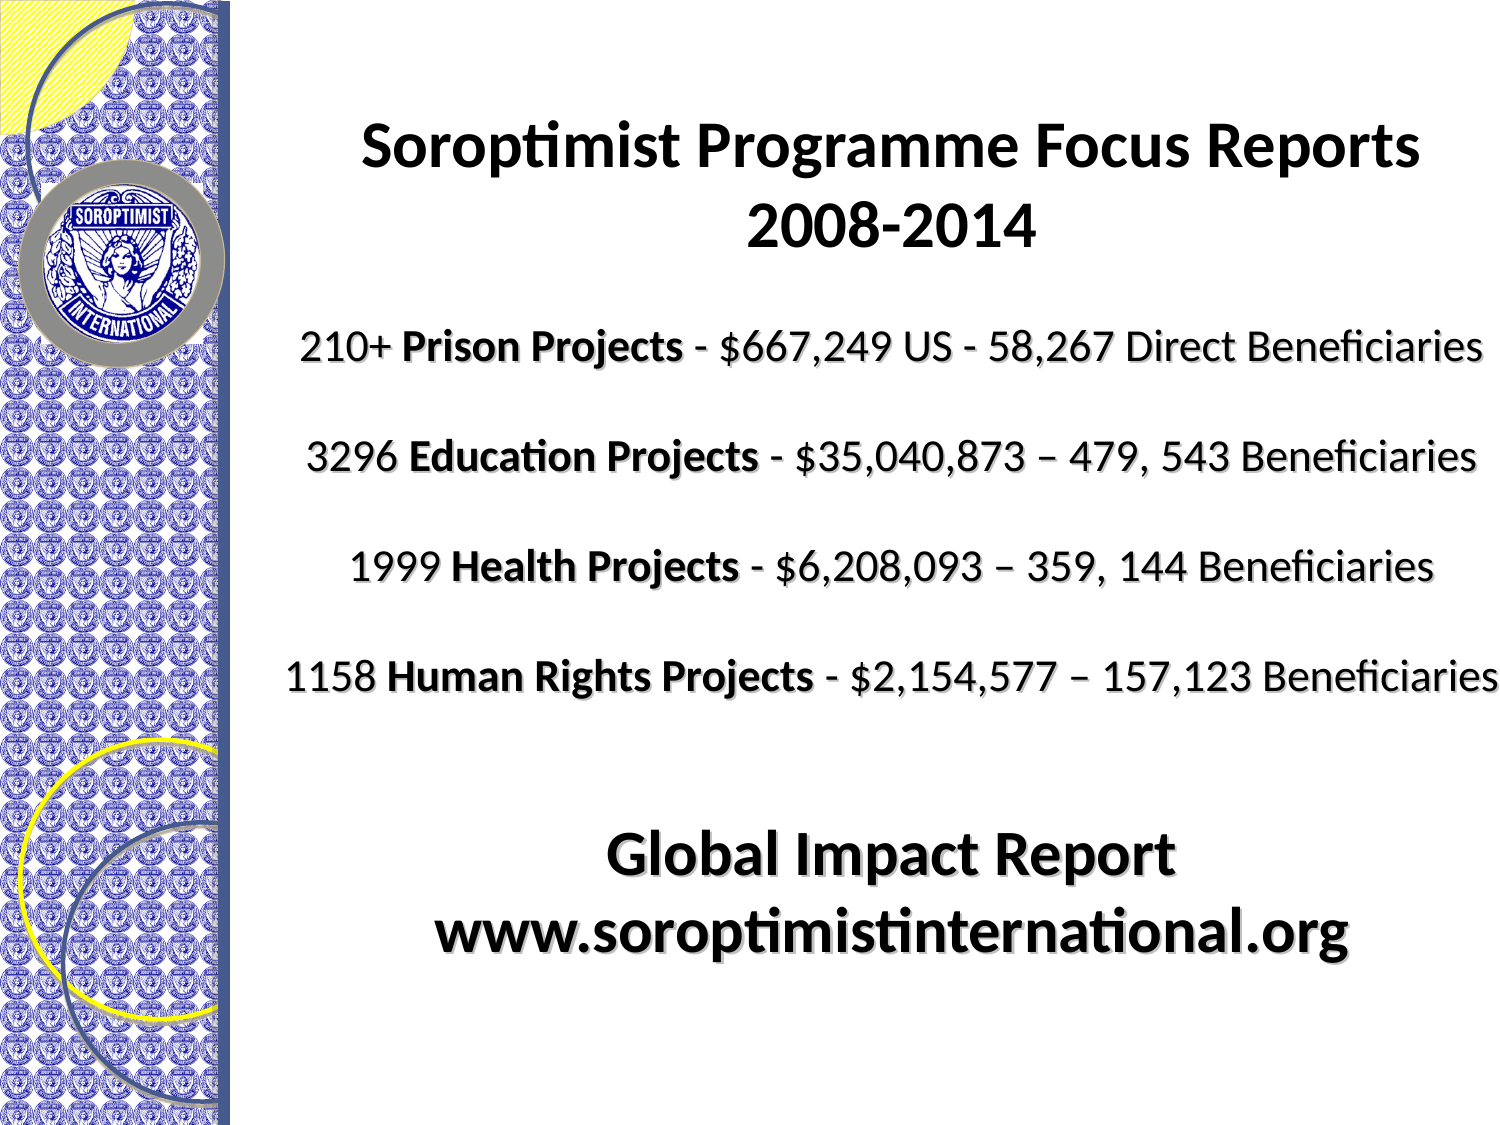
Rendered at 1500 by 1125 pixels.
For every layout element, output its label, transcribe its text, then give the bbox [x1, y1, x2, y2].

picture [1, 1, 134, 134]
picture [70, 996, 212, 1099]
picture [44, 187, 198, 342]
picture [136, 0, 212, 8]
picture [32, 16, 133, 130]
picture [66, 830, 212, 1016]
title Soroptimist Programme Focus Reports 2008-2014 210+ Prison Projects - $667,249 US - 58,267 Direct Beneficiaries 3296 Education Projects - $35,040,873 – 479, 543 Beneficiaries 1999 Health Projects - $6,208,093 – 359, 144 Beneficiaries 1158 Human Rights Projects - $2,154,577 – 157,123 Beneficiaries Global Impact Report www.soroptimistinternational.org [253, 54, 1500, 1012]
picture [0, 134, 218, 1125]
picture [31, 11, 212, 207]
picture [23, 747, 212, 972]
